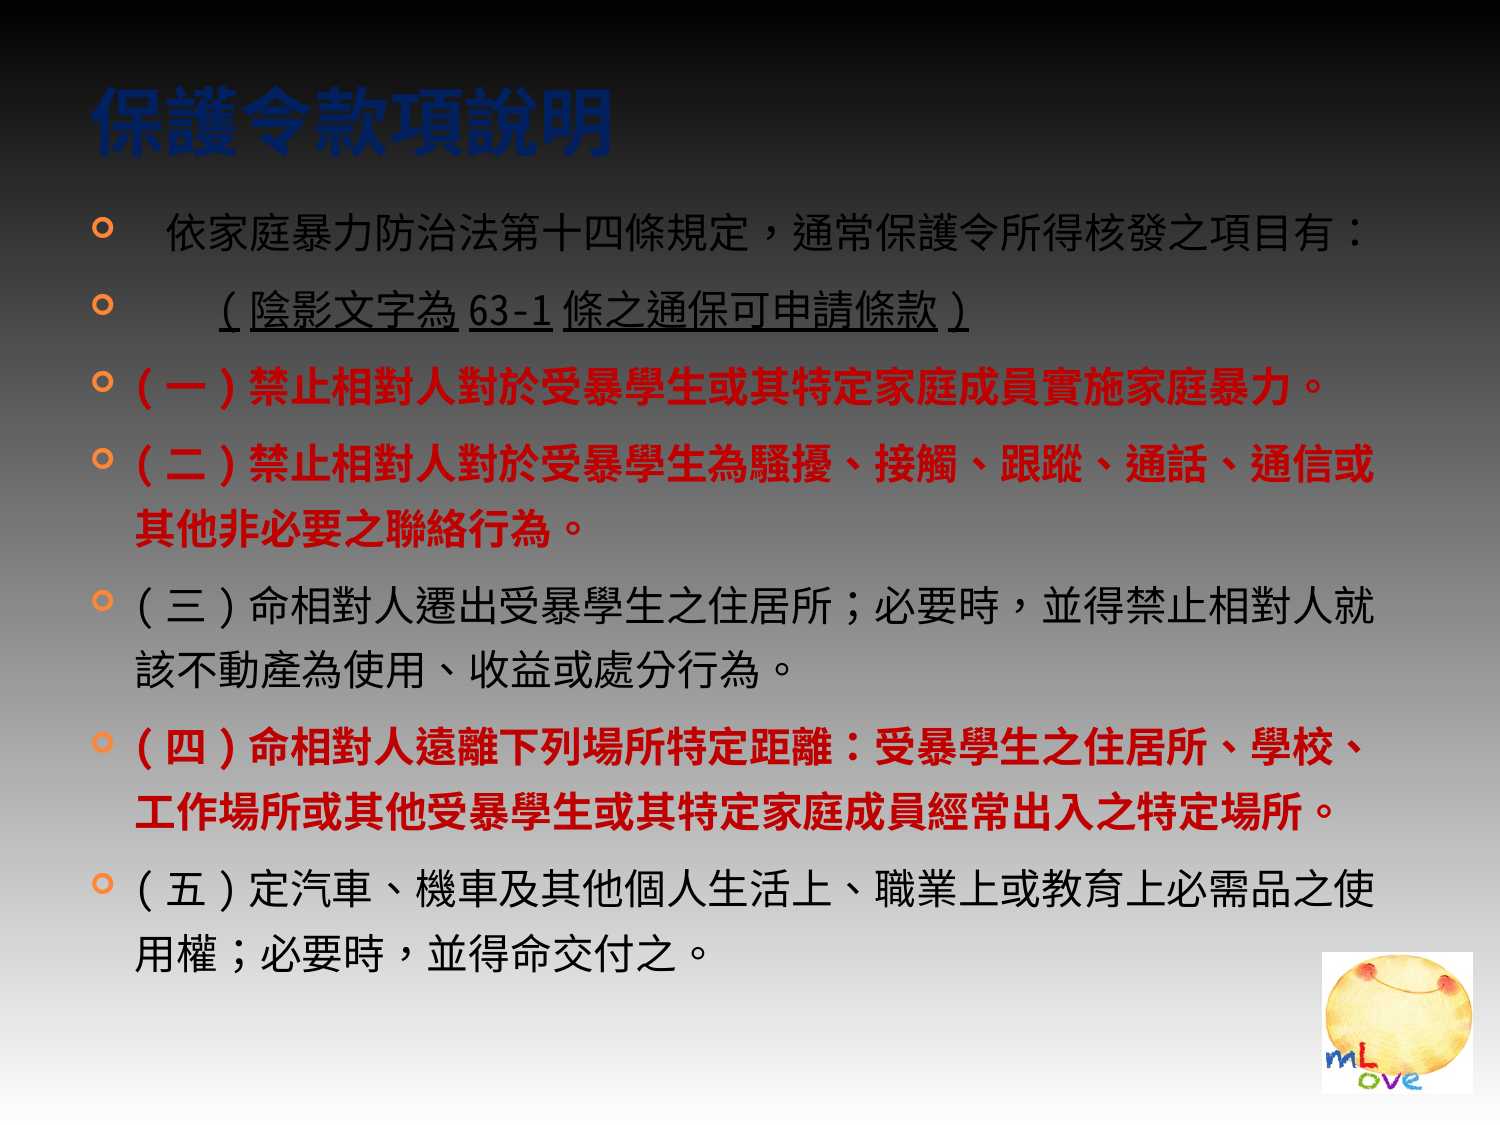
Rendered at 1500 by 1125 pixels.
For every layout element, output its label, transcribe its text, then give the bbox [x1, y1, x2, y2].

title 保護令款項說明 [75, 45, 1300, 173]
picture [1322, 952, 1473, 1094]
list 依家庭暴力防治法第十四條規定，通常保護令所得核發之項目有： (陰影文字為63-1條之通保可申請條款) (一)禁止相對人對於受暴學生或其特定家庭成員實施家庭暴力。 (二)禁止相對人對於受暴學生為騷擾、接觸、跟蹤、通話、通信或其他非必要之聯絡行為。 (三)命相對人遷出受暴學生之住居所；必要時，並得禁止相對人就該不動產為使用、收益或處分行為。 (四)命相對人遠離下列場所特定距離：受暴學生之住居所、學校、工作場所或其他受暴學生或其特定家庭成員經常出入之特定場所。 (五)定汽車、機車及其他個人生活上、職業上或教育上必需品之使用權；必要時，並得命交付之。 [75, 184, 1398, 1062]
